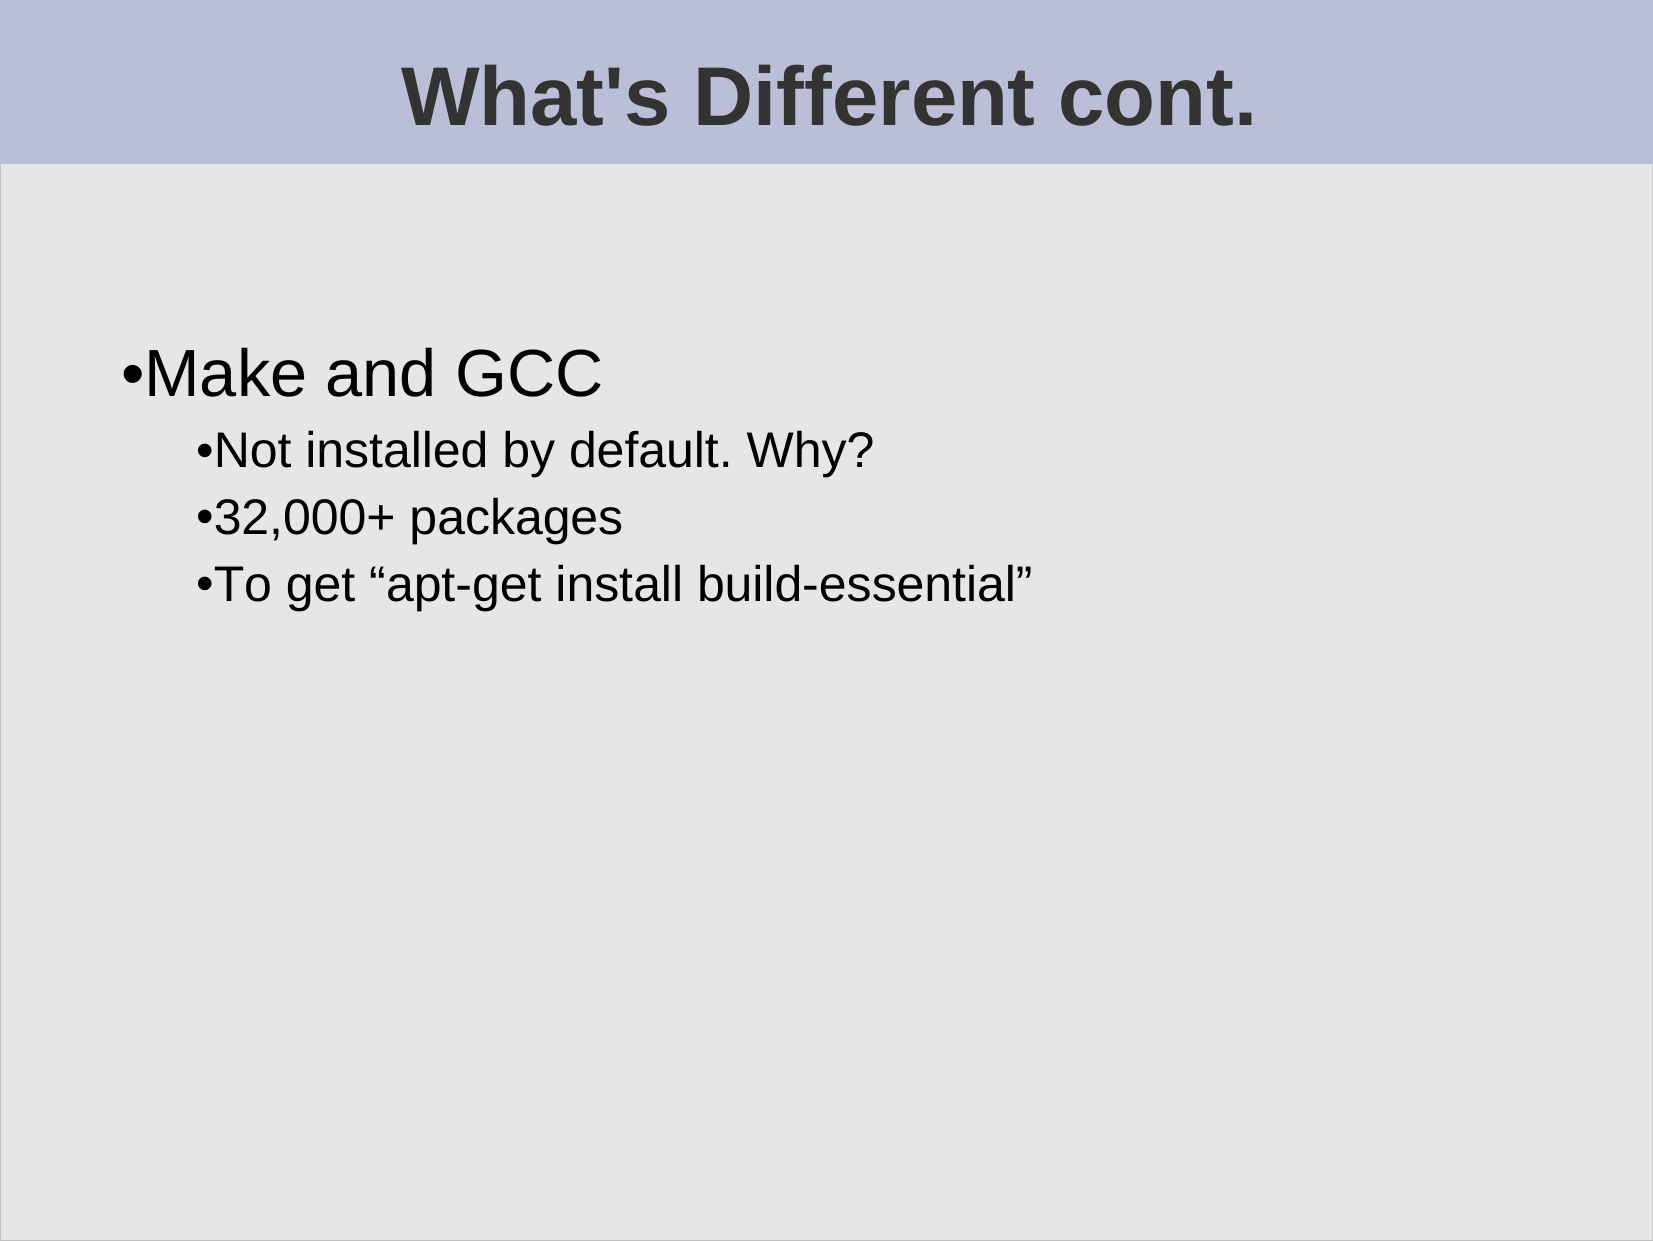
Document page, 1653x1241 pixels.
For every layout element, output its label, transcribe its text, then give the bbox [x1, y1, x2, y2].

title What's Different cont. [124, 0, 1536, 213]
list Make and GCC Not installed by default. Why? 32,000+ packages To get “apt-get install build-essential” [121, 321, 1533, 1104]
text_box [0, 163, 1653, 1241]
